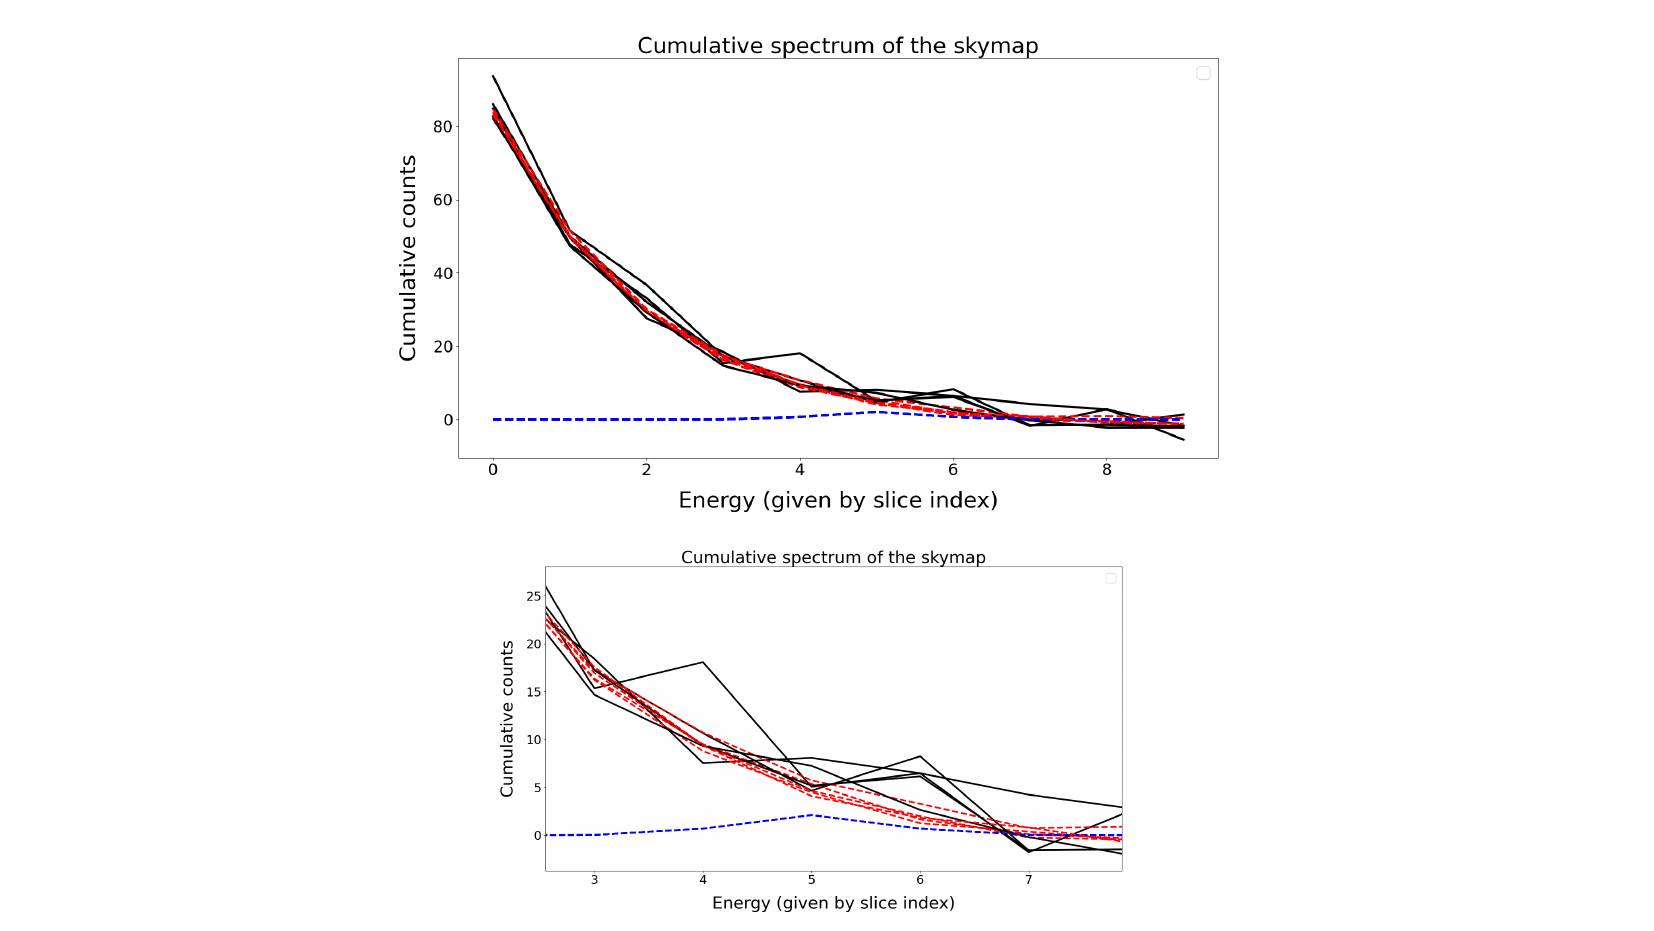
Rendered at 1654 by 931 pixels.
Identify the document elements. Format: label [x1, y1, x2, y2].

picture [495, 539, 1131, 914]
picture [390, 29, 1233, 512]
